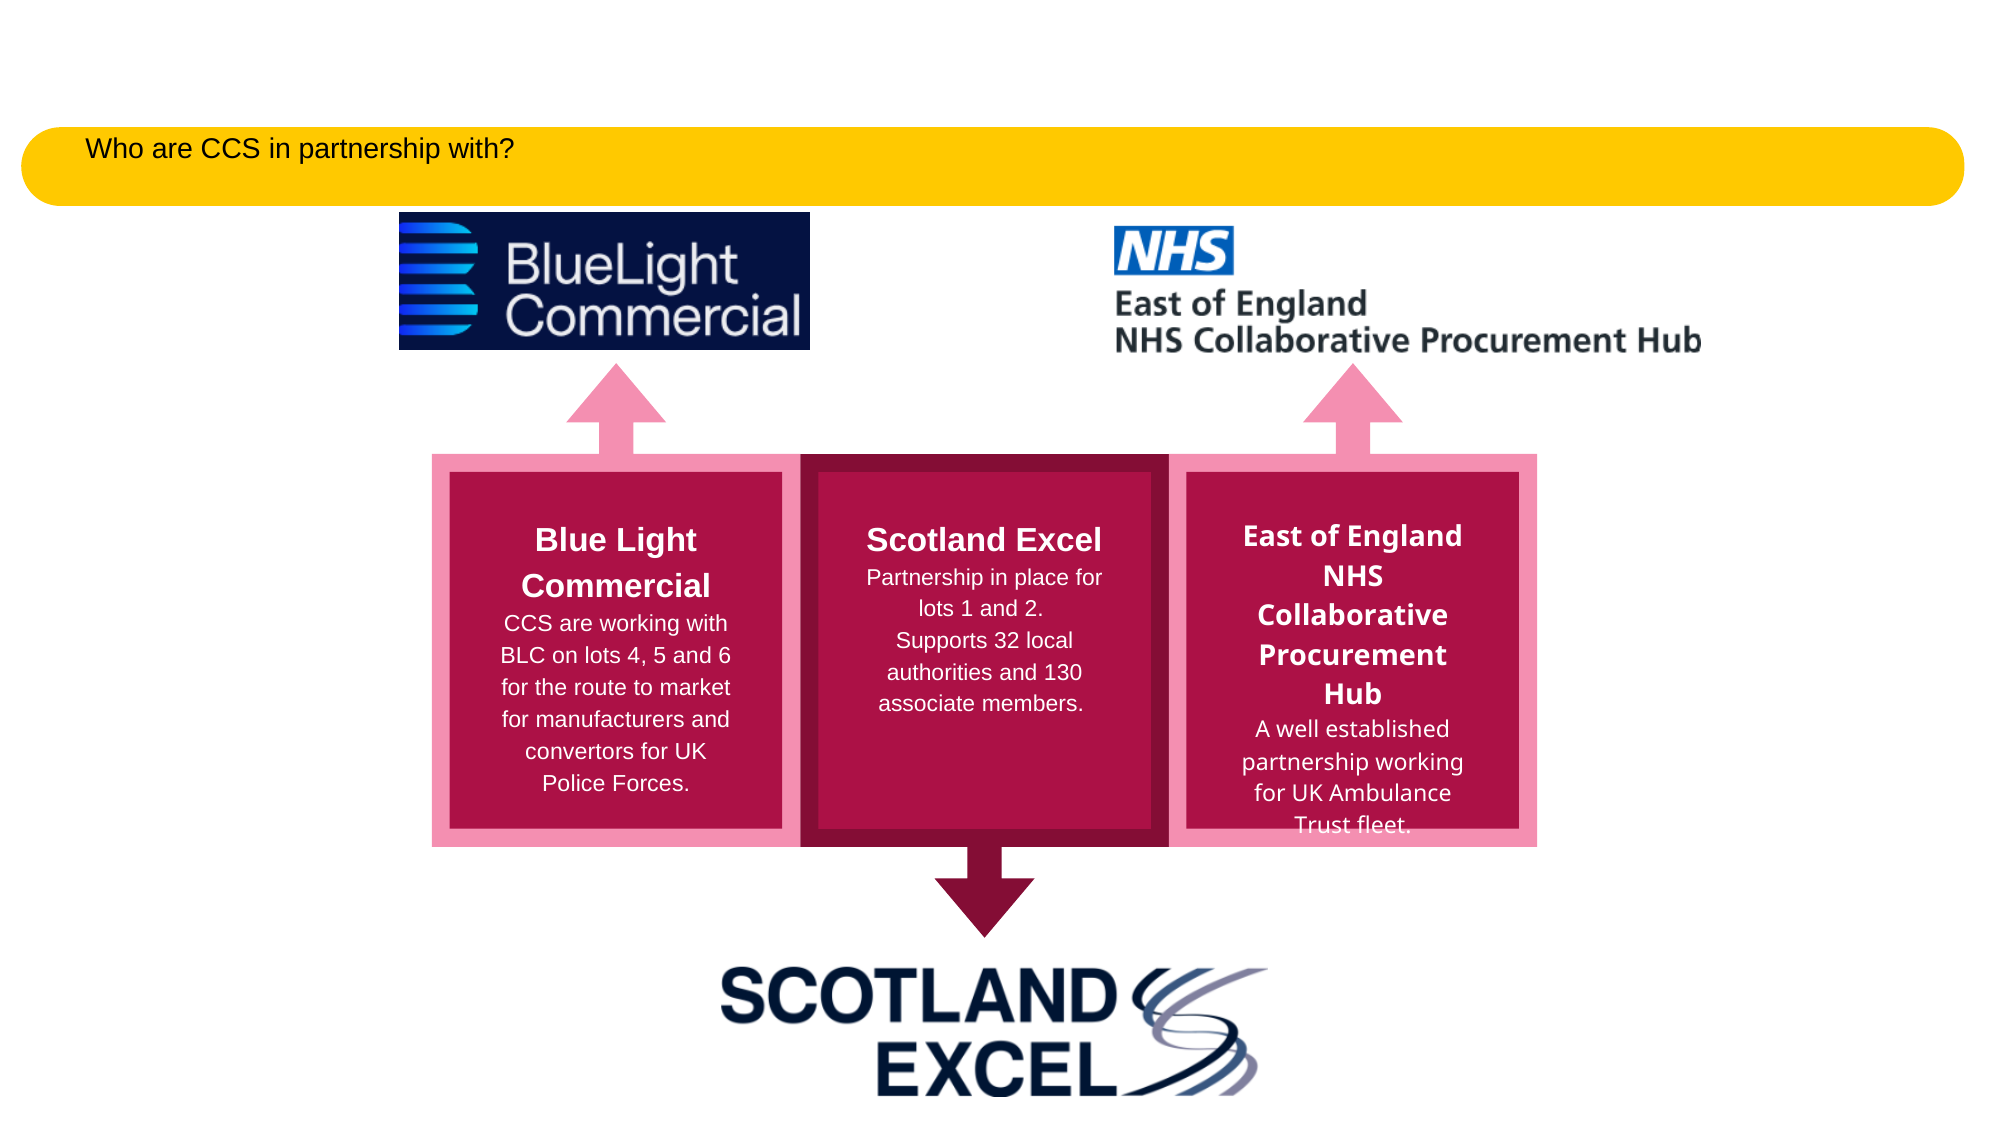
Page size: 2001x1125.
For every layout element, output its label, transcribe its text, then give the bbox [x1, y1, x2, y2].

text_box [431, 363, 1538, 938]
text_box East of England NHS Collaborative Procurement Hub A well established partnership working for UK Ambulance Trust fleet. Development of lots 8 and 9 for ambulances. [1213, 494, 1493, 792]
text_box Scotland Excel Partnership in place for lots 1 and 2. Supports 32 local authorities and 130 associate members. [845, 494, 1124, 792]
text_box Blue Light Commercial CCS are working with BLC on lots 4, 5 and 6 for the route to market for manufacturers and convertors for UK Police Forces. [476, 494, 756, 792]
title Who are CCS in partnership with? [65, 113, 1638, 186]
picture [1113, 221, 1701, 360]
picture [399, 212, 810, 350]
picture [719, 959, 1268, 1097]
